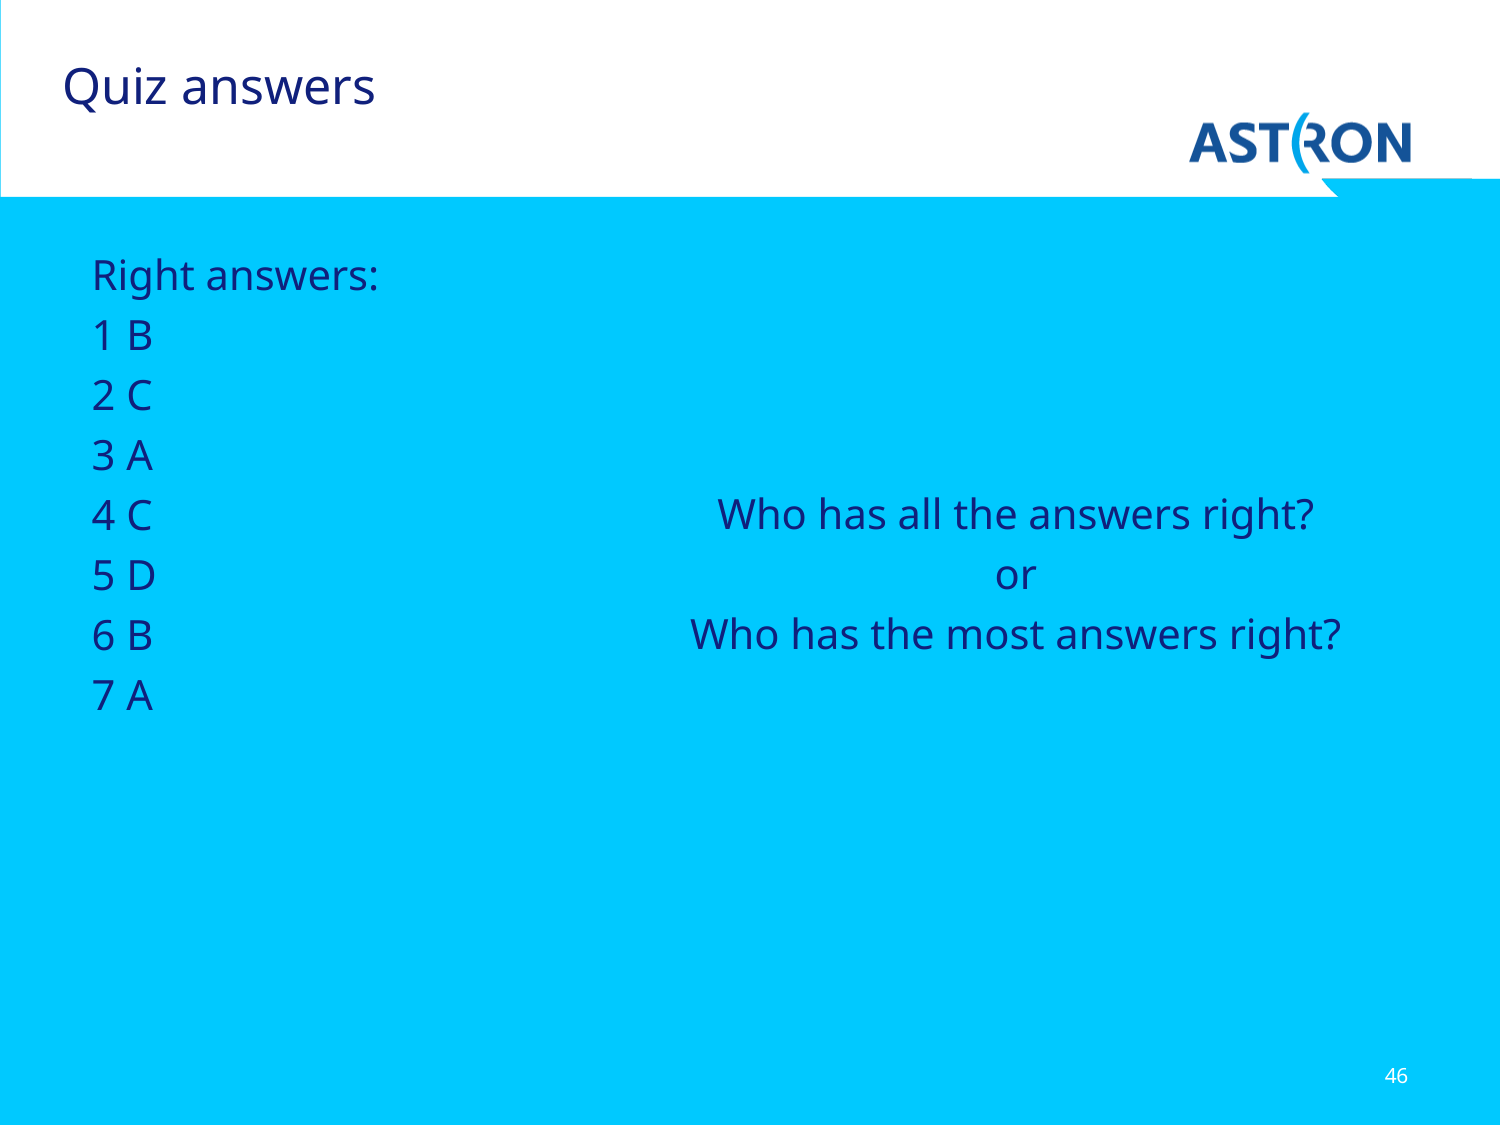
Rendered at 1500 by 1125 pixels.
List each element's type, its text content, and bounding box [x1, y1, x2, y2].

text_box Quiz answers [47, 47, 815, 166]
picture [0, 0, 1500, 196]
text_box Who has all the answers right? or Who has the most answers right? [572, 420, 1459, 688]
text_box <number> [1208, 1062, 1409, 1125]
text_box Right answers: 1 B 2 C 3 A 4 C 5 D 6 B 7 A [76, 231, 1414, 787]
